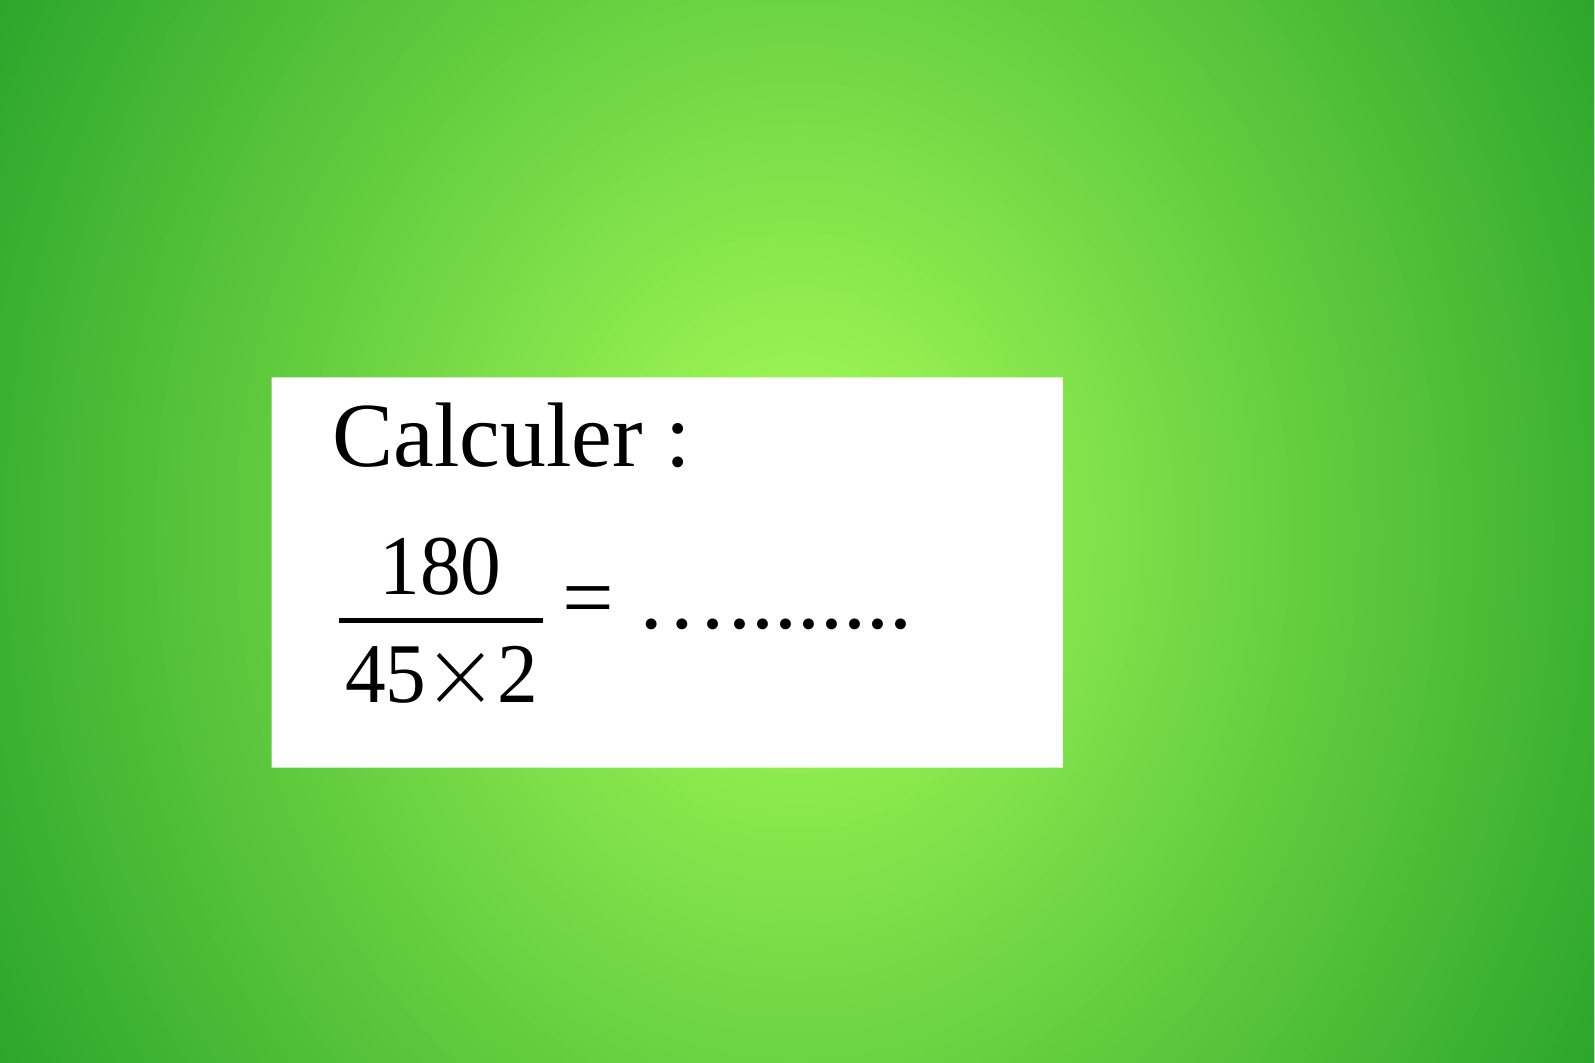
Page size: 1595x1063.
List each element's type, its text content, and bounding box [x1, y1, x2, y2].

text_box Calculer : = …........ [271, 377, 1063, 768]
chart [330, 519, 551, 721]
picture [0, 0, 1595, 1063]
